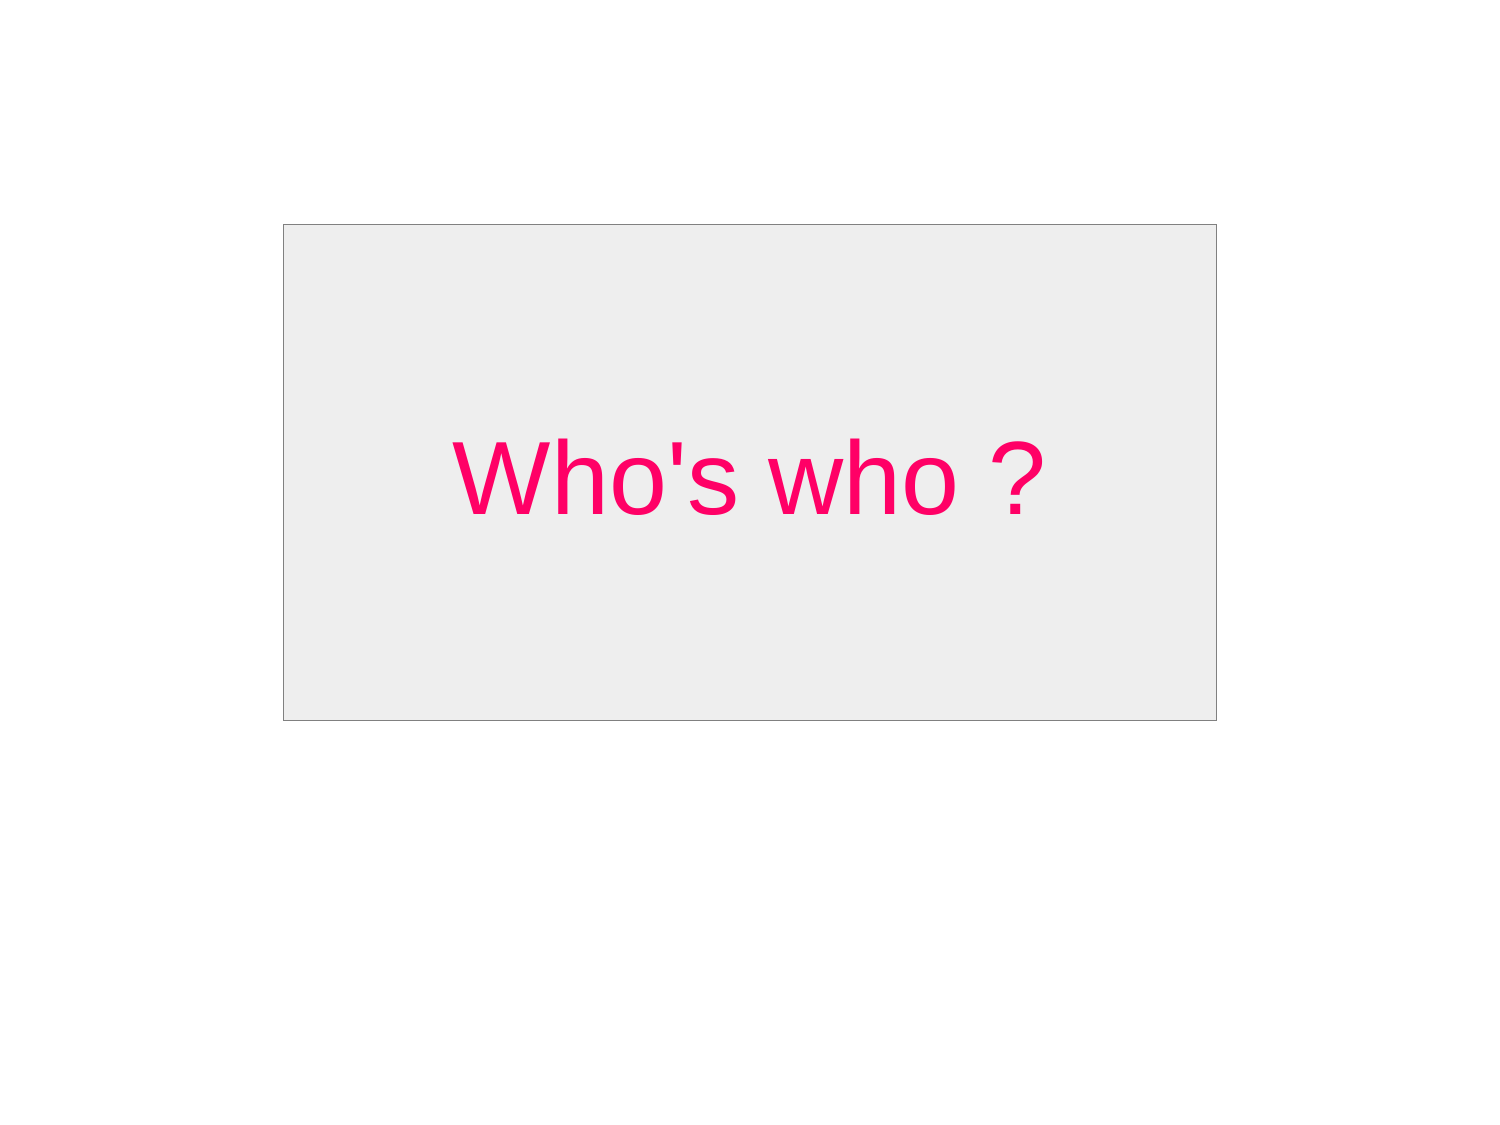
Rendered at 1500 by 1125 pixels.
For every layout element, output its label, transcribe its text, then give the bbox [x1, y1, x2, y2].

text_box Who's who ? [283, 224, 1217, 721]
